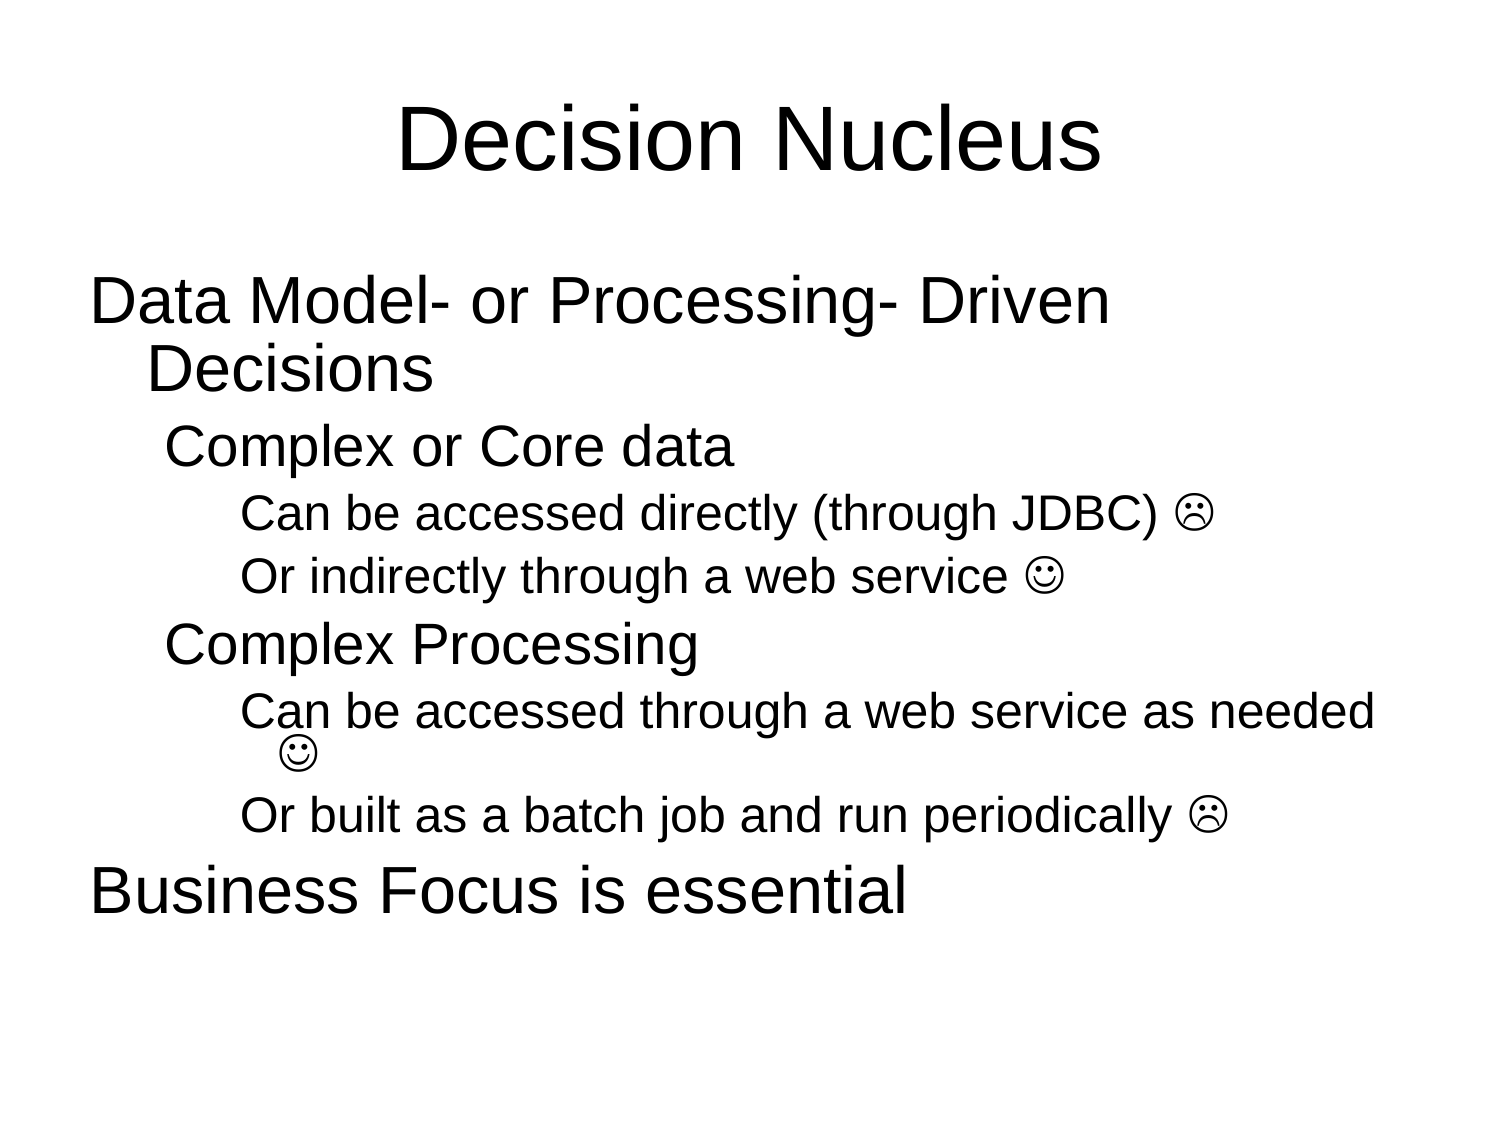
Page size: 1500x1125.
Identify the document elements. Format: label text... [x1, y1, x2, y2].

title Decision Nucleus [75, 45, 1426, 233]
list Data Model- or Processing- Driven Decisions Complex or Core data Can be accessed directly (through JDBC)  Or indirectly through a web service  Complex Processing Can be accessed through a web service as needed  Or built as a batch job and run periodically  Business Focus is essential [75, 262, 1426, 1006]
